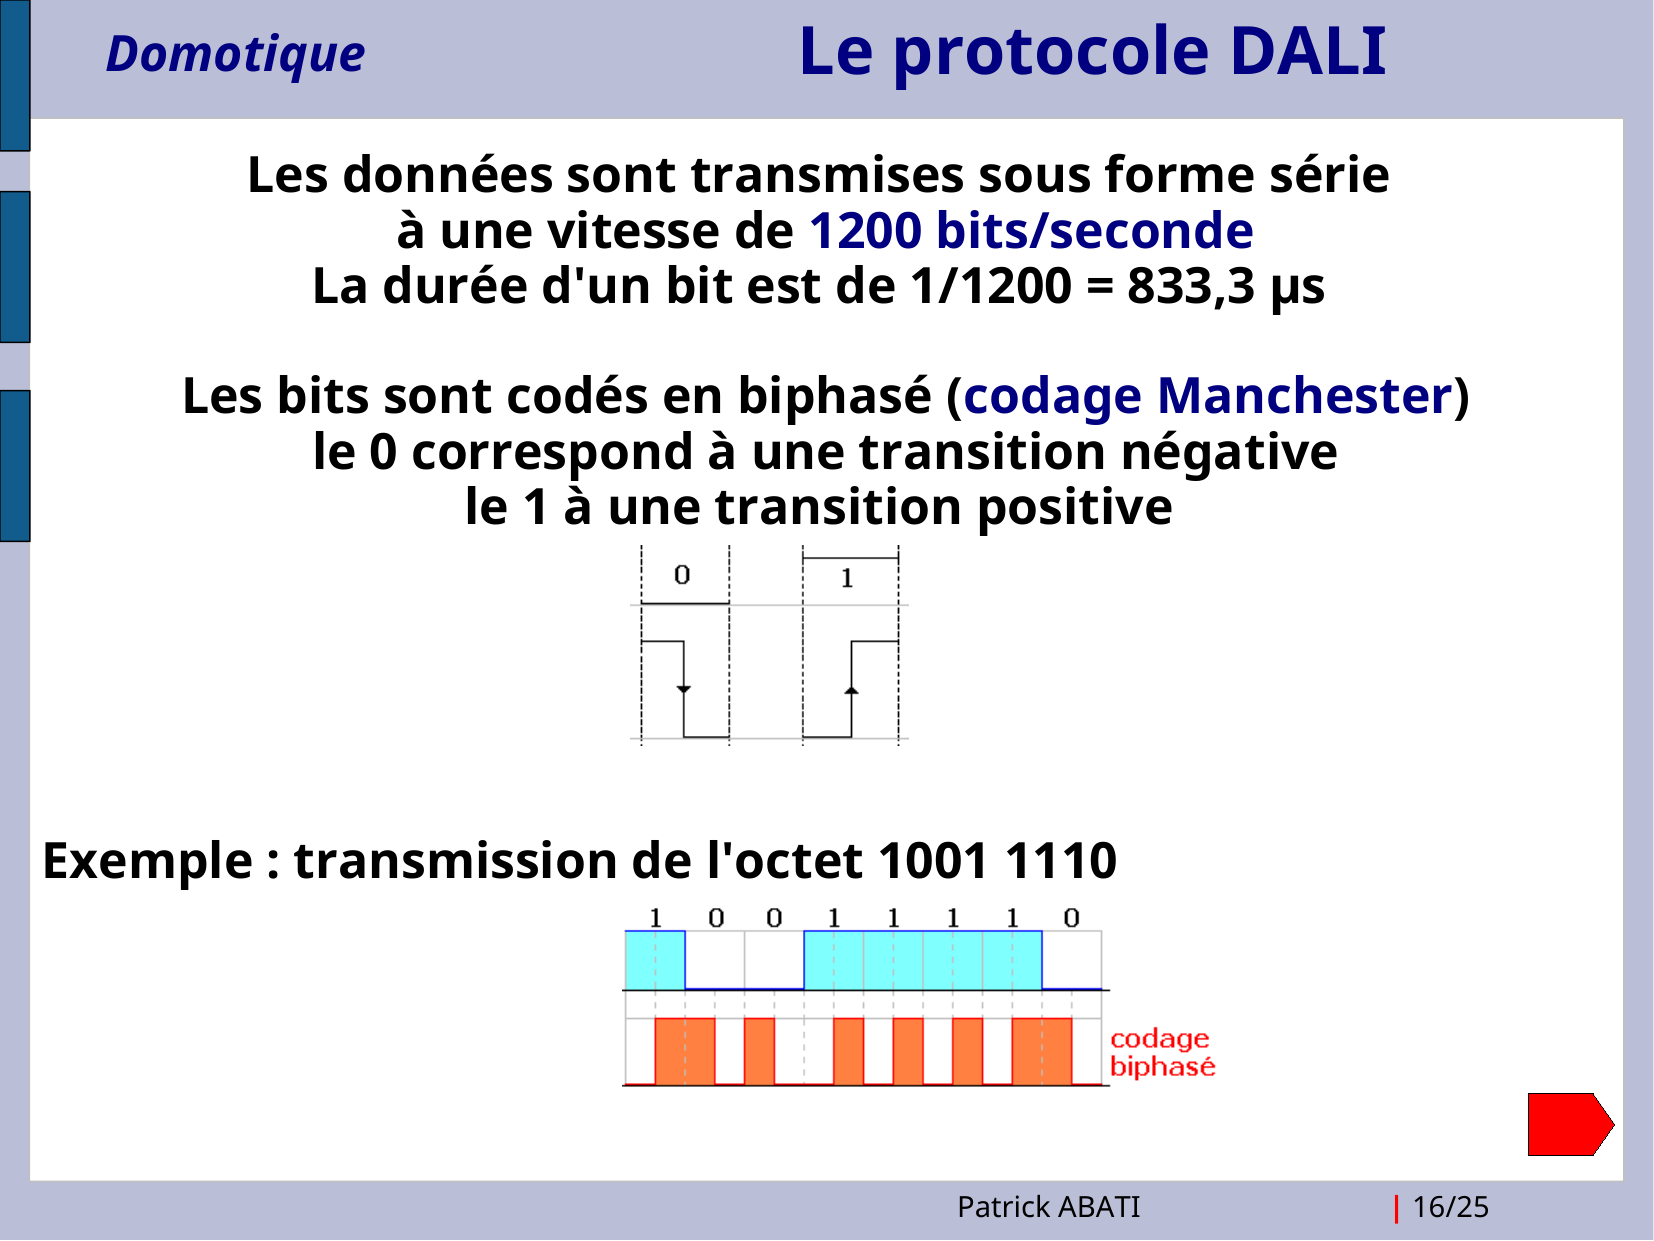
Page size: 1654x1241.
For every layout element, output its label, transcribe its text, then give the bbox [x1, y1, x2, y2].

picture [630, 545, 909, 746]
text_box Les données sont transmises sous forme série à une vitesse de 1200 bits/seconde La durée d'un bit est de 1/1200 = 833,3 µs [34, 140, 1617, 323]
picture [622, 907, 1220, 1090]
text_box [1528, 1093, 1615, 1156]
text_box Exemple : transmission de l'octet 1001 1110 [27, 826, 1625, 898]
text_box Les bits sont codés en biphasé (codage Manchester) le 0 correspond à une transition négative le 1 à une transition positive [34, 361, 1617, 544]
